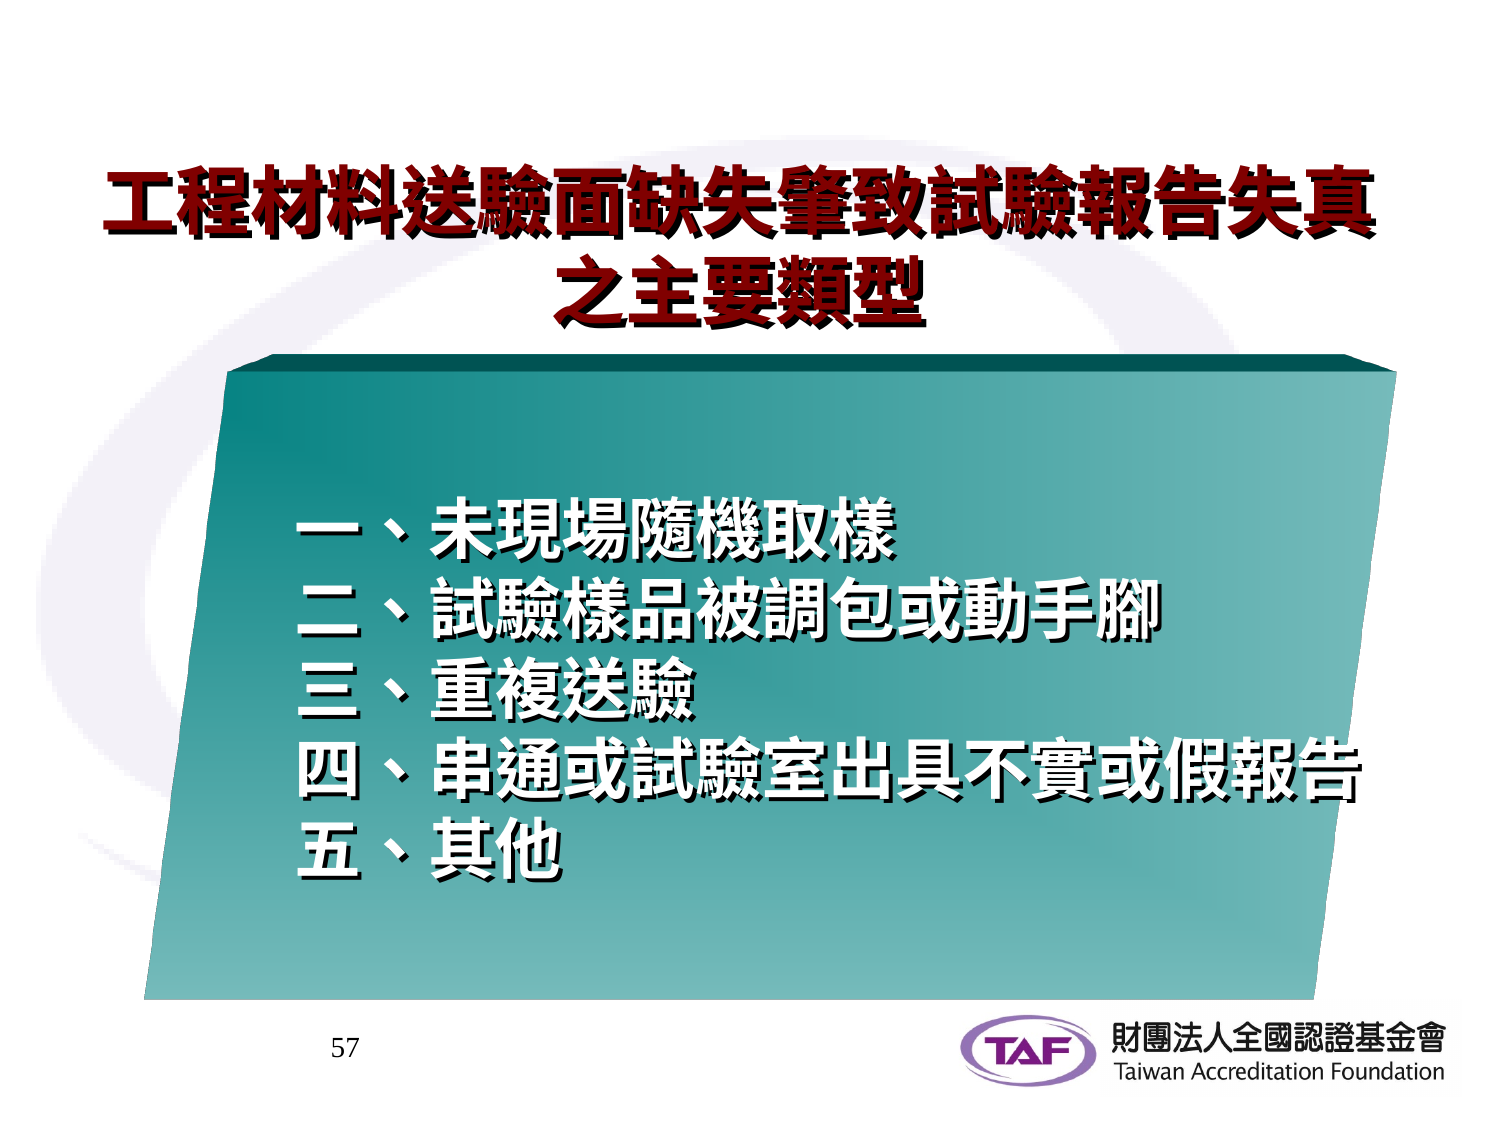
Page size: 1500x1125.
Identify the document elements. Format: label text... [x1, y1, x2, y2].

picture [937, 999, 1462, 1097]
text_box 工程材料送驗面缺失肇致試驗報告失真之主要類型 [53, 146, 1424, 342]
text_box <編號> [199, 1021, 376, 1125]
